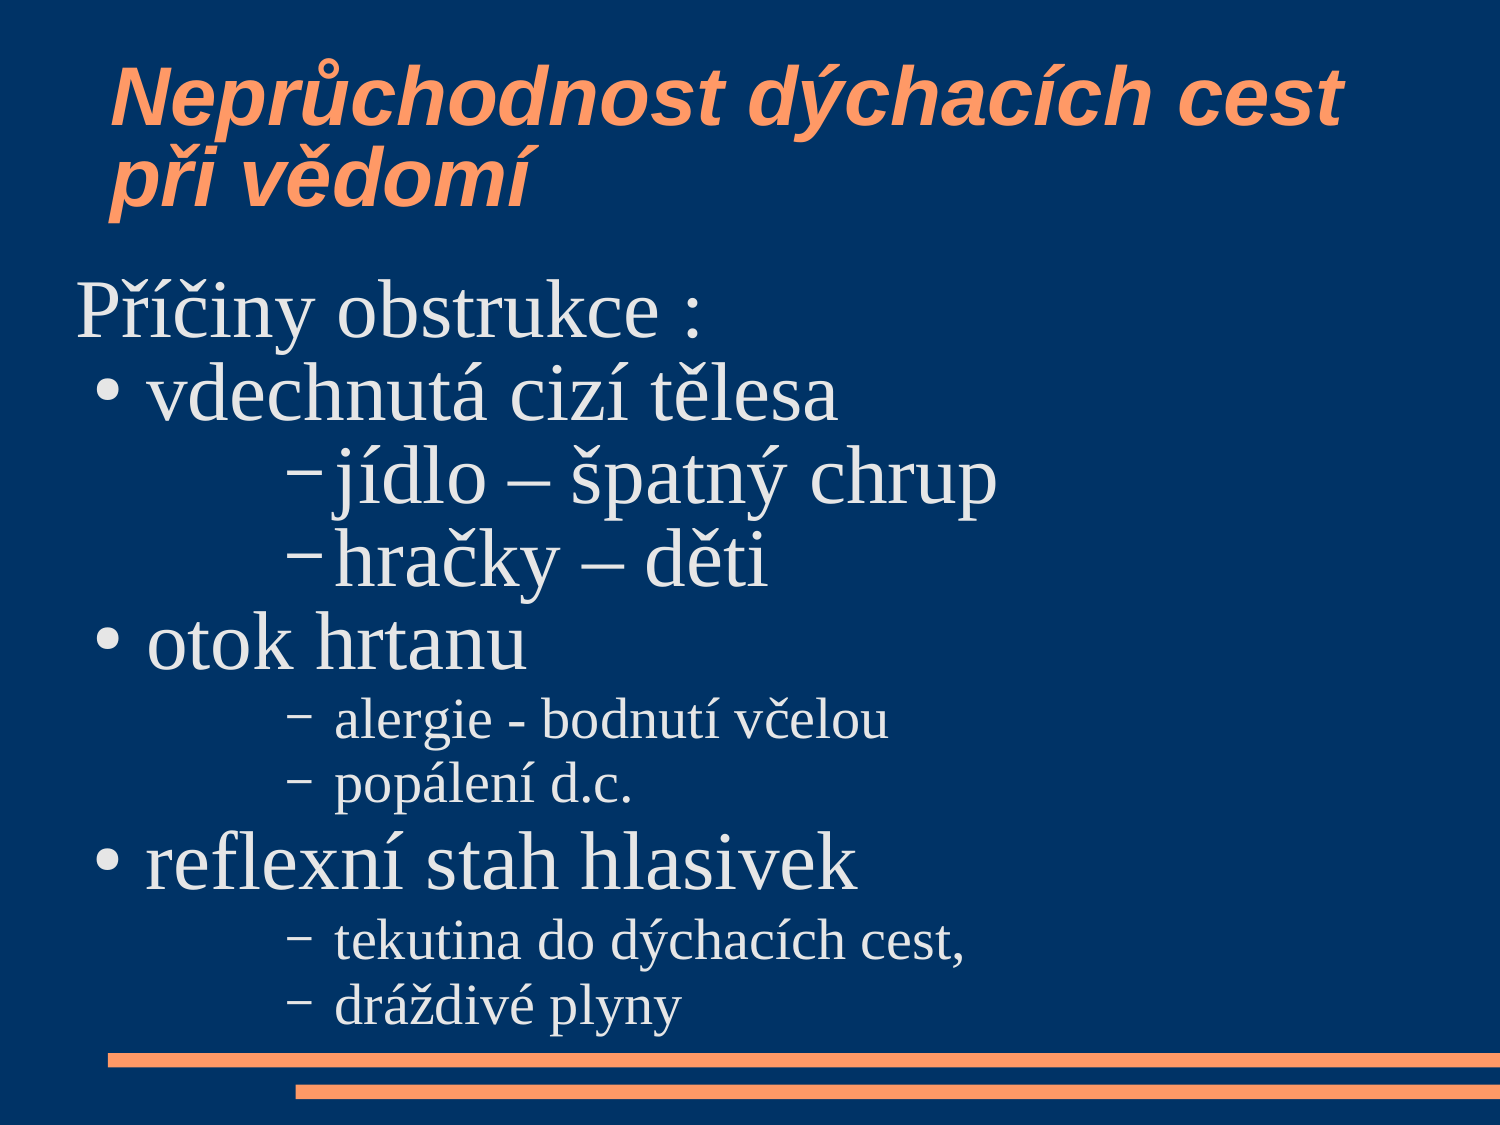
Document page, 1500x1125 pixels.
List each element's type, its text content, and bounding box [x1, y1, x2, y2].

title Neprůchodnost dýchacích cest při vědomí [110, 36, 1392, 236]
list Příčiny obstrukce : vdechnutá cizí tělesa jídlo – špatný chrup hračky – děti otok hrtanu alergie - bodnutí včelou popálení d.c. reflexní stah hlasivek tekutina do dýchacích cest, dráždivé plyny [75, 263, 1425, 1050]
